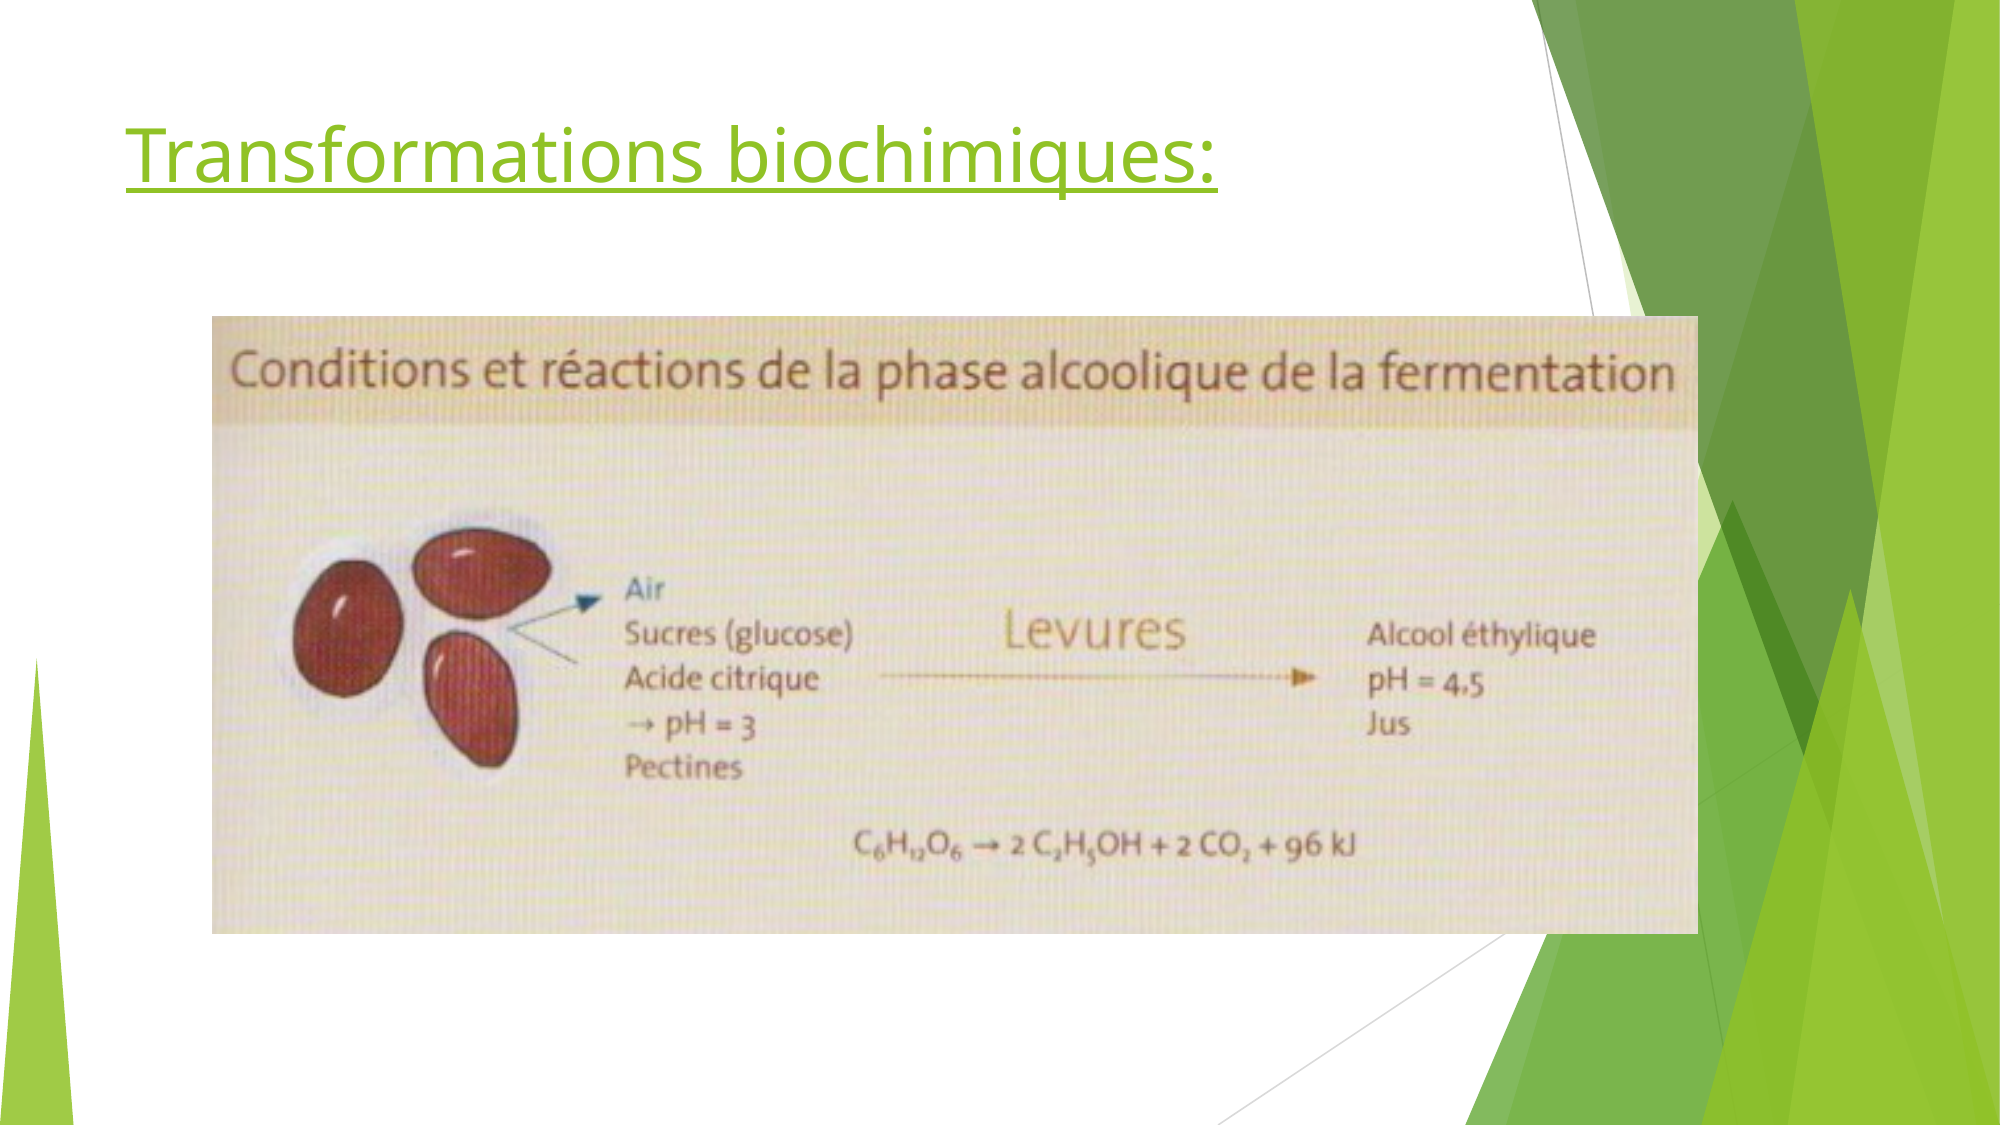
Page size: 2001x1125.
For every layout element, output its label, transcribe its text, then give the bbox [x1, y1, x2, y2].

picture [212, 316, 1698, 934]
title Transformations biochimiques: [111, 99, 1522, 317]
